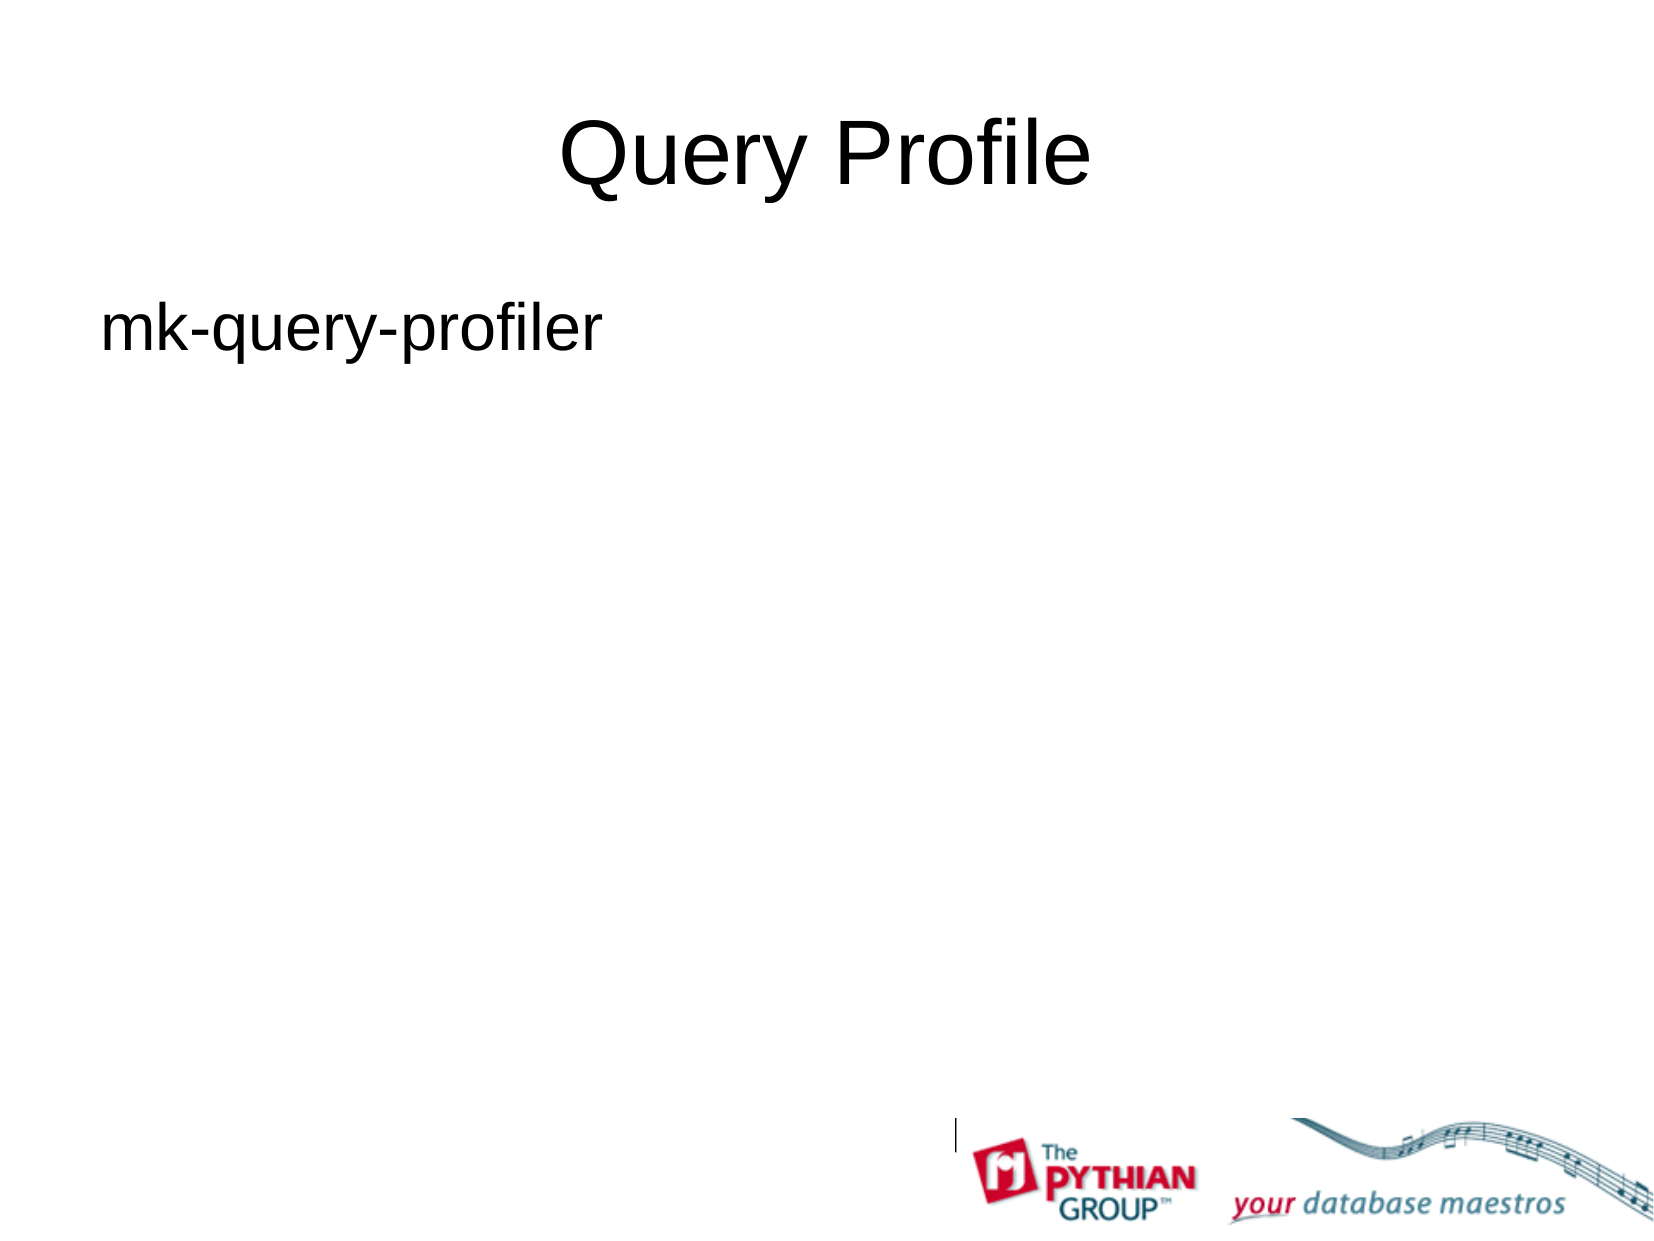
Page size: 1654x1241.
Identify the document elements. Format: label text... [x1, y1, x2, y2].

title Query Profile [82, 49, 1571, 257]
list mk-query-profiler [82, 290, 1571, 1094]
picture [955, 1118, 1654, 1241]
